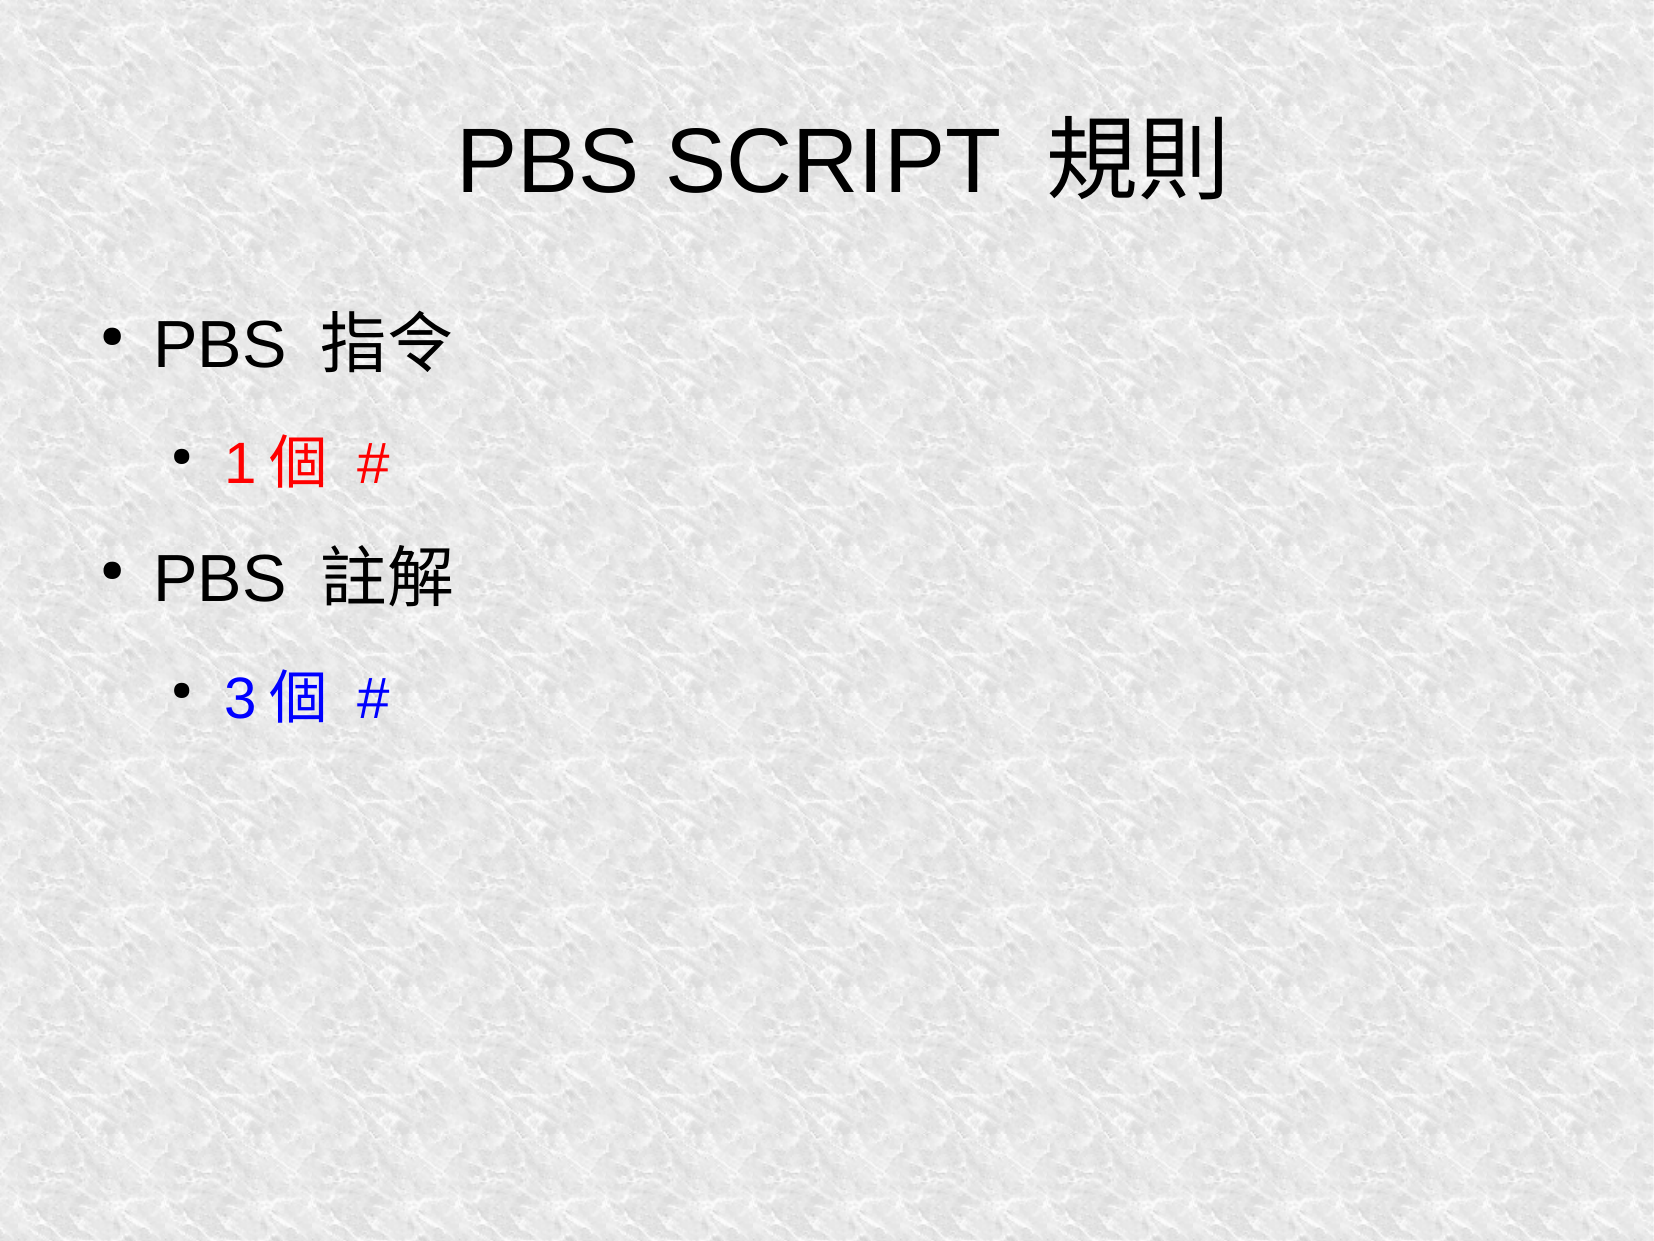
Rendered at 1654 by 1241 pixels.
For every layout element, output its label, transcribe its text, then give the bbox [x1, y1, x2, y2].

picture [0, 0, 1654, 1241]
list PBS 指令 1個 # PBS 註解 3個 # [82, 290, 1571, 1094]
title PBS SCRIPT 規則 [82, 56, 1571, 250]
